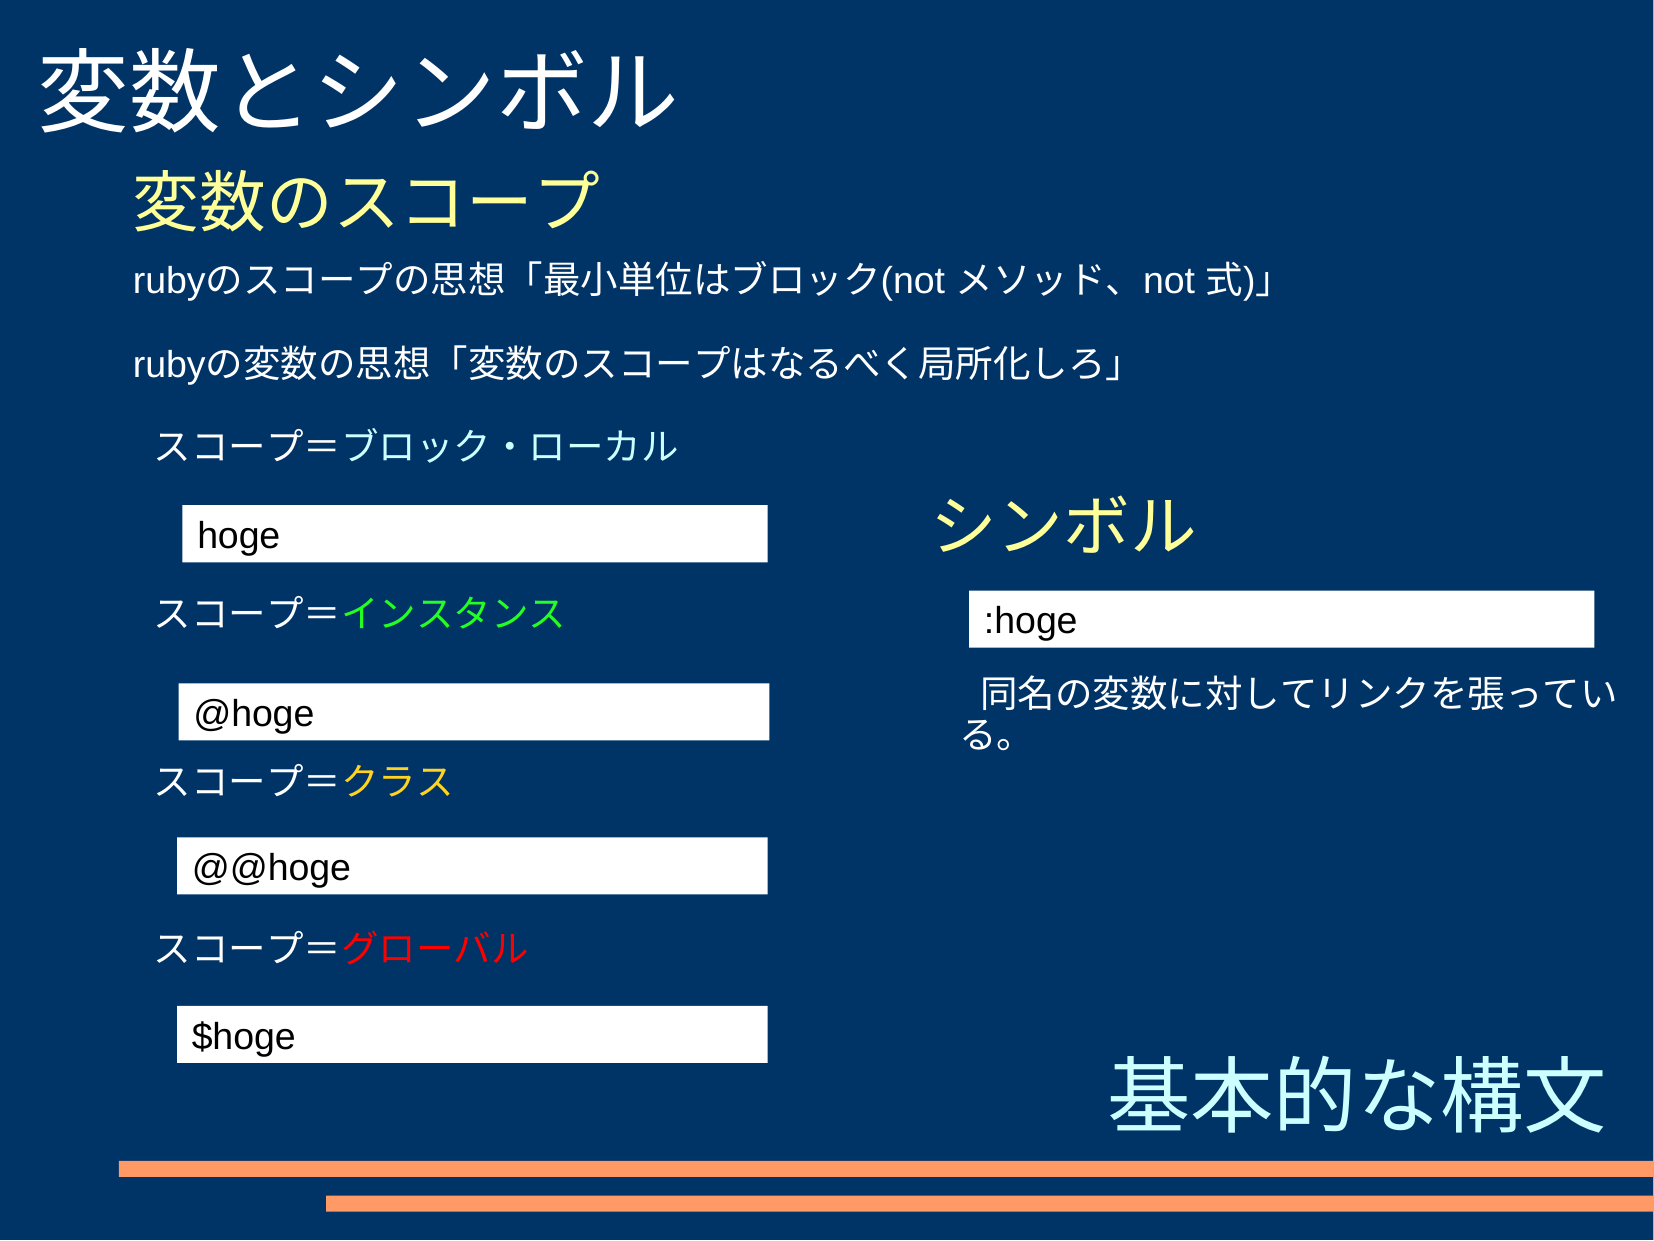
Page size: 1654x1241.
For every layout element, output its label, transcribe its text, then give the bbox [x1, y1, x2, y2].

text_box @@hoge [177, 837, 768, 895]
text_box 同名の変数に対してリンクを張っている。 [944, 576, 1654, 709]
text_box 同名の変数に対してリンクを張っている。 [986, 680, 1011, 709]
text_box $hoge [177, 1005, 768, 1063]
text_box 変数とシンボル [22, 29, 709, 137]
text_box 変数のスコープ [118, 154, 650, 237]
text_box シンボル [915, 479, 1447, 561]
text_box @hoge [178, 683, 770, 741]
text_box hoge [182, 505, 768, 563]
text_box rubyのスコープの思想「最小単位はブロック(not メソッド、not 式)」 rubyの変数の思想「変数のスコープはなるべく局所化しろ」 スコープ＝ブロック・ローカル スコープ＝インスタンス スコープ＝クラス スコープ＝グローバル [118, 249, 1624, 1004]
text_box :hoge [969, 590, 1595, 648]
text_box 基本的な構文 [1092, 1039, 1647, 1138]
